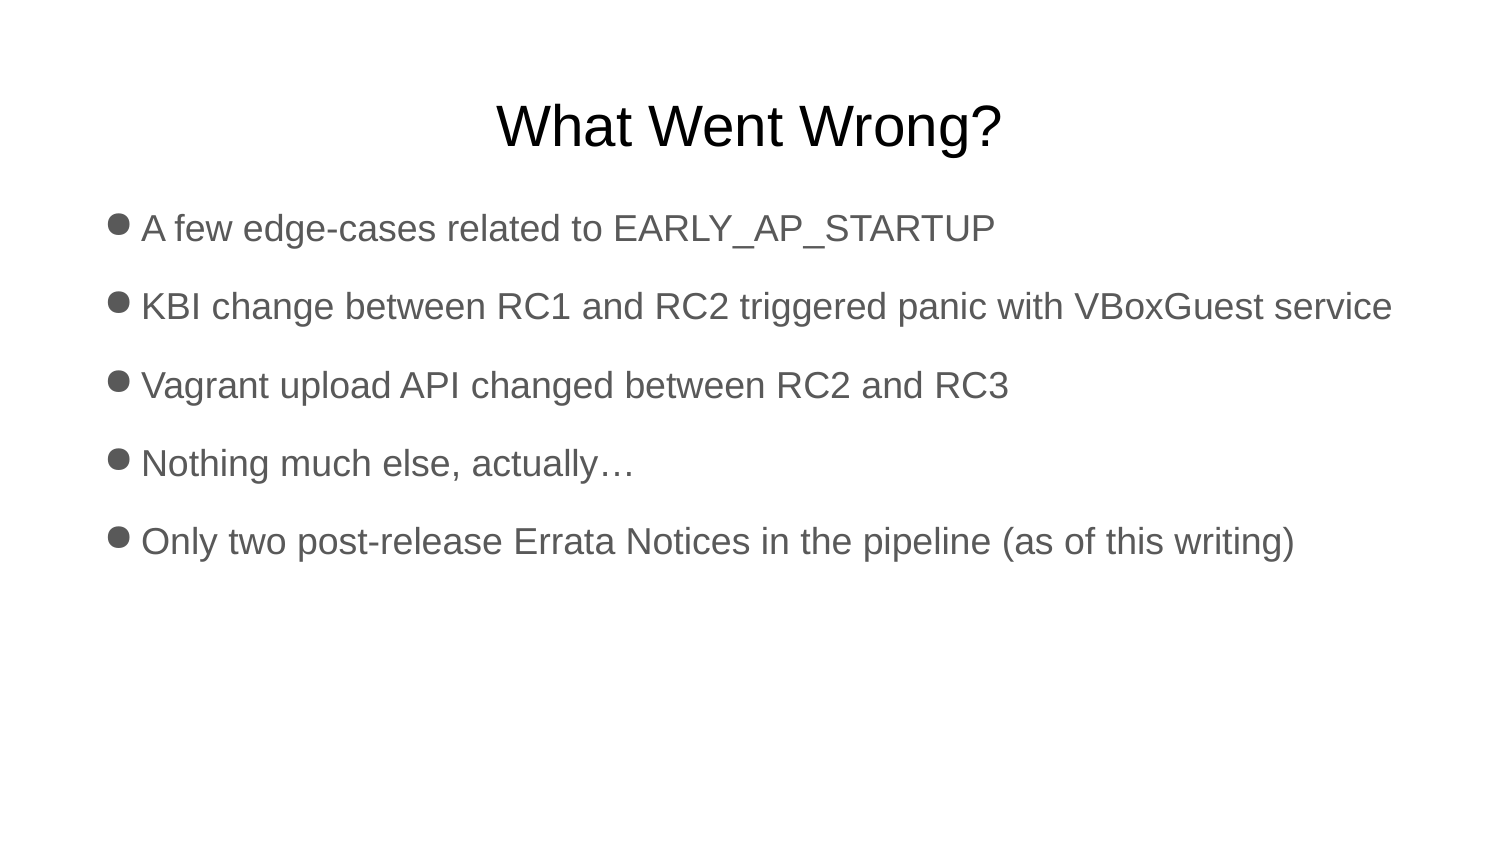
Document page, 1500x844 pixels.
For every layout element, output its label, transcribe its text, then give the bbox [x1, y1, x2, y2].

list A few edge-cases related to EARLY_AP_STARTUP KBI change between RC1 and RC2 triggered panic with VBoxGuest service Vagrant upload API changed between RC2 and RC3 Nothing much else, actually… Only two post-release Errata Notices in the pipeline (as of this writing) [51, 189, 1449, 750]
title What Went Wrong? [51, 72, 1449, 167]
